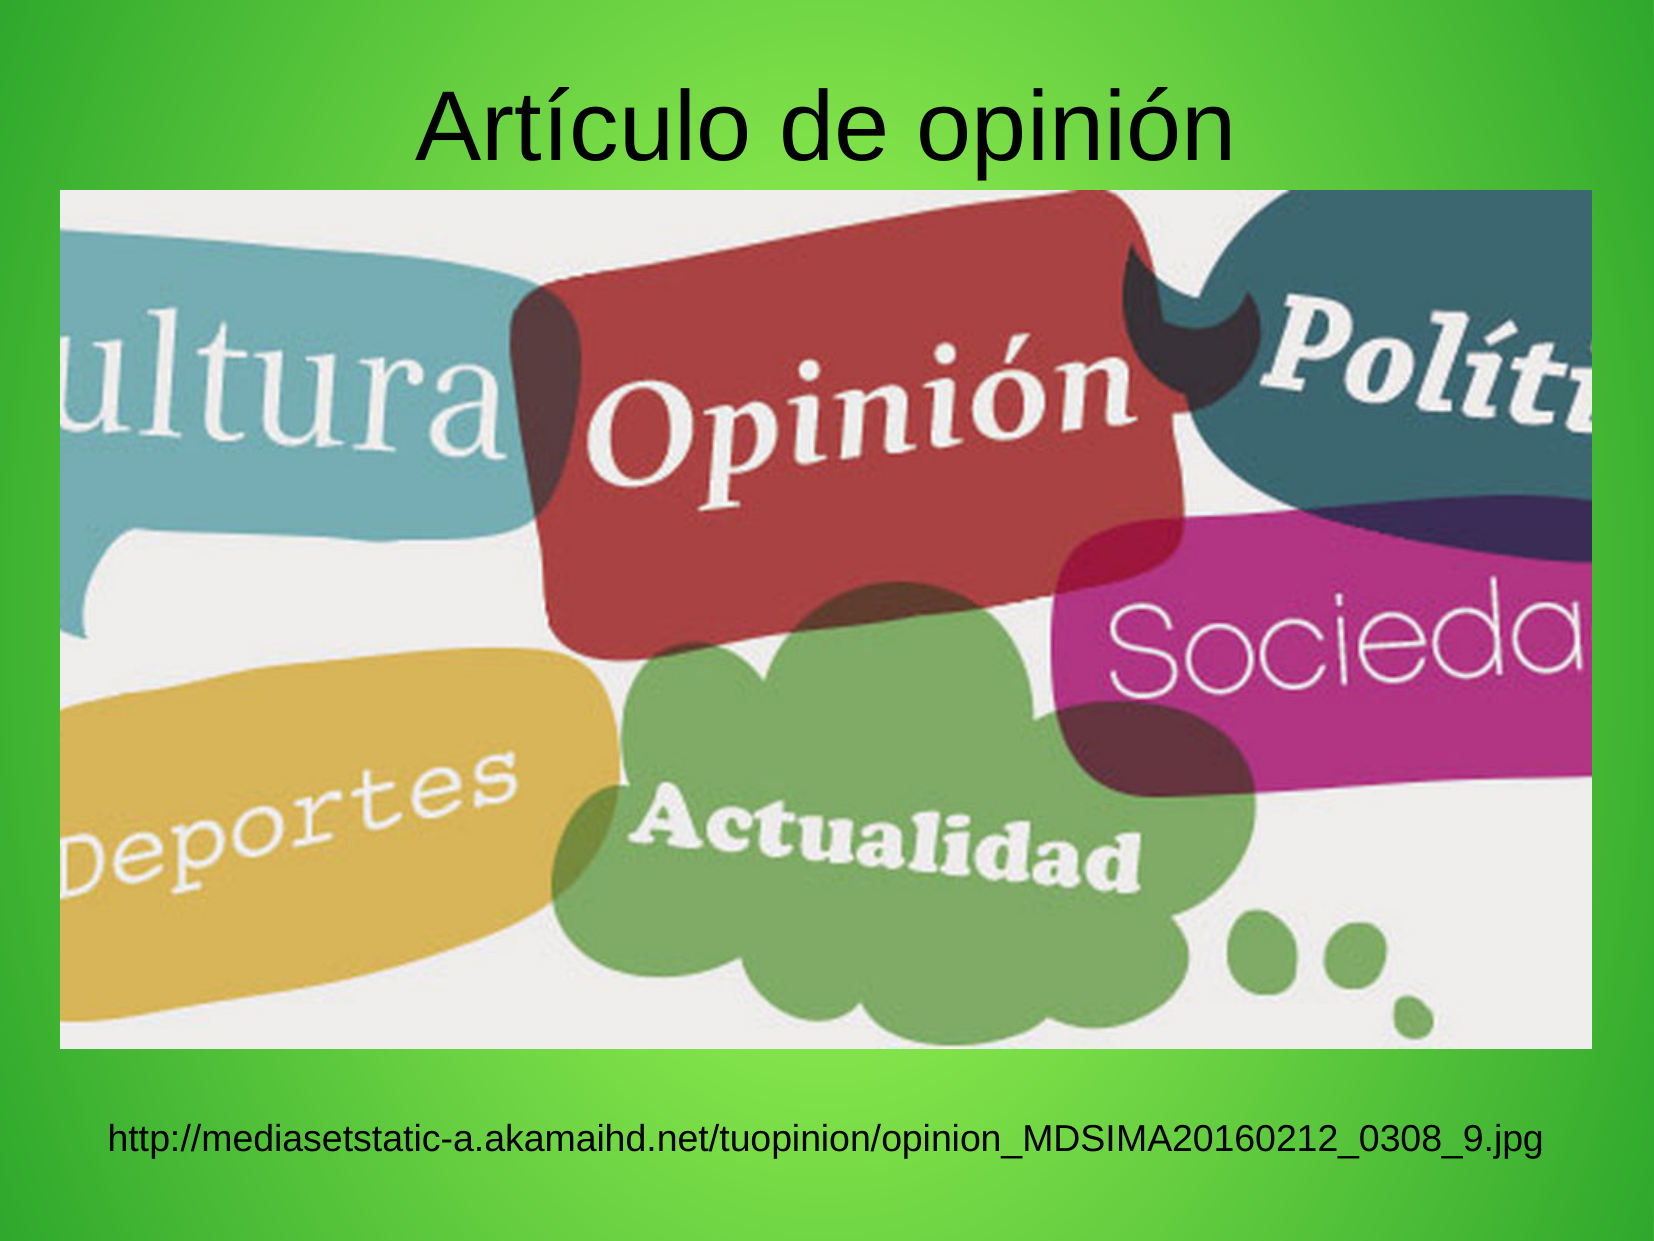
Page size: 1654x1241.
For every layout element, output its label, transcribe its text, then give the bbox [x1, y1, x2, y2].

text_box http://mediasetstatic-a.akamaihd.net/tuopinion/opinion_MDSIMA20160212_0308_9.jpg [92, 1110, 1560, 1168]
picture [60, 190, 1592, 1049]
title Artículo de opinión [389, 47, 1264, 190]
